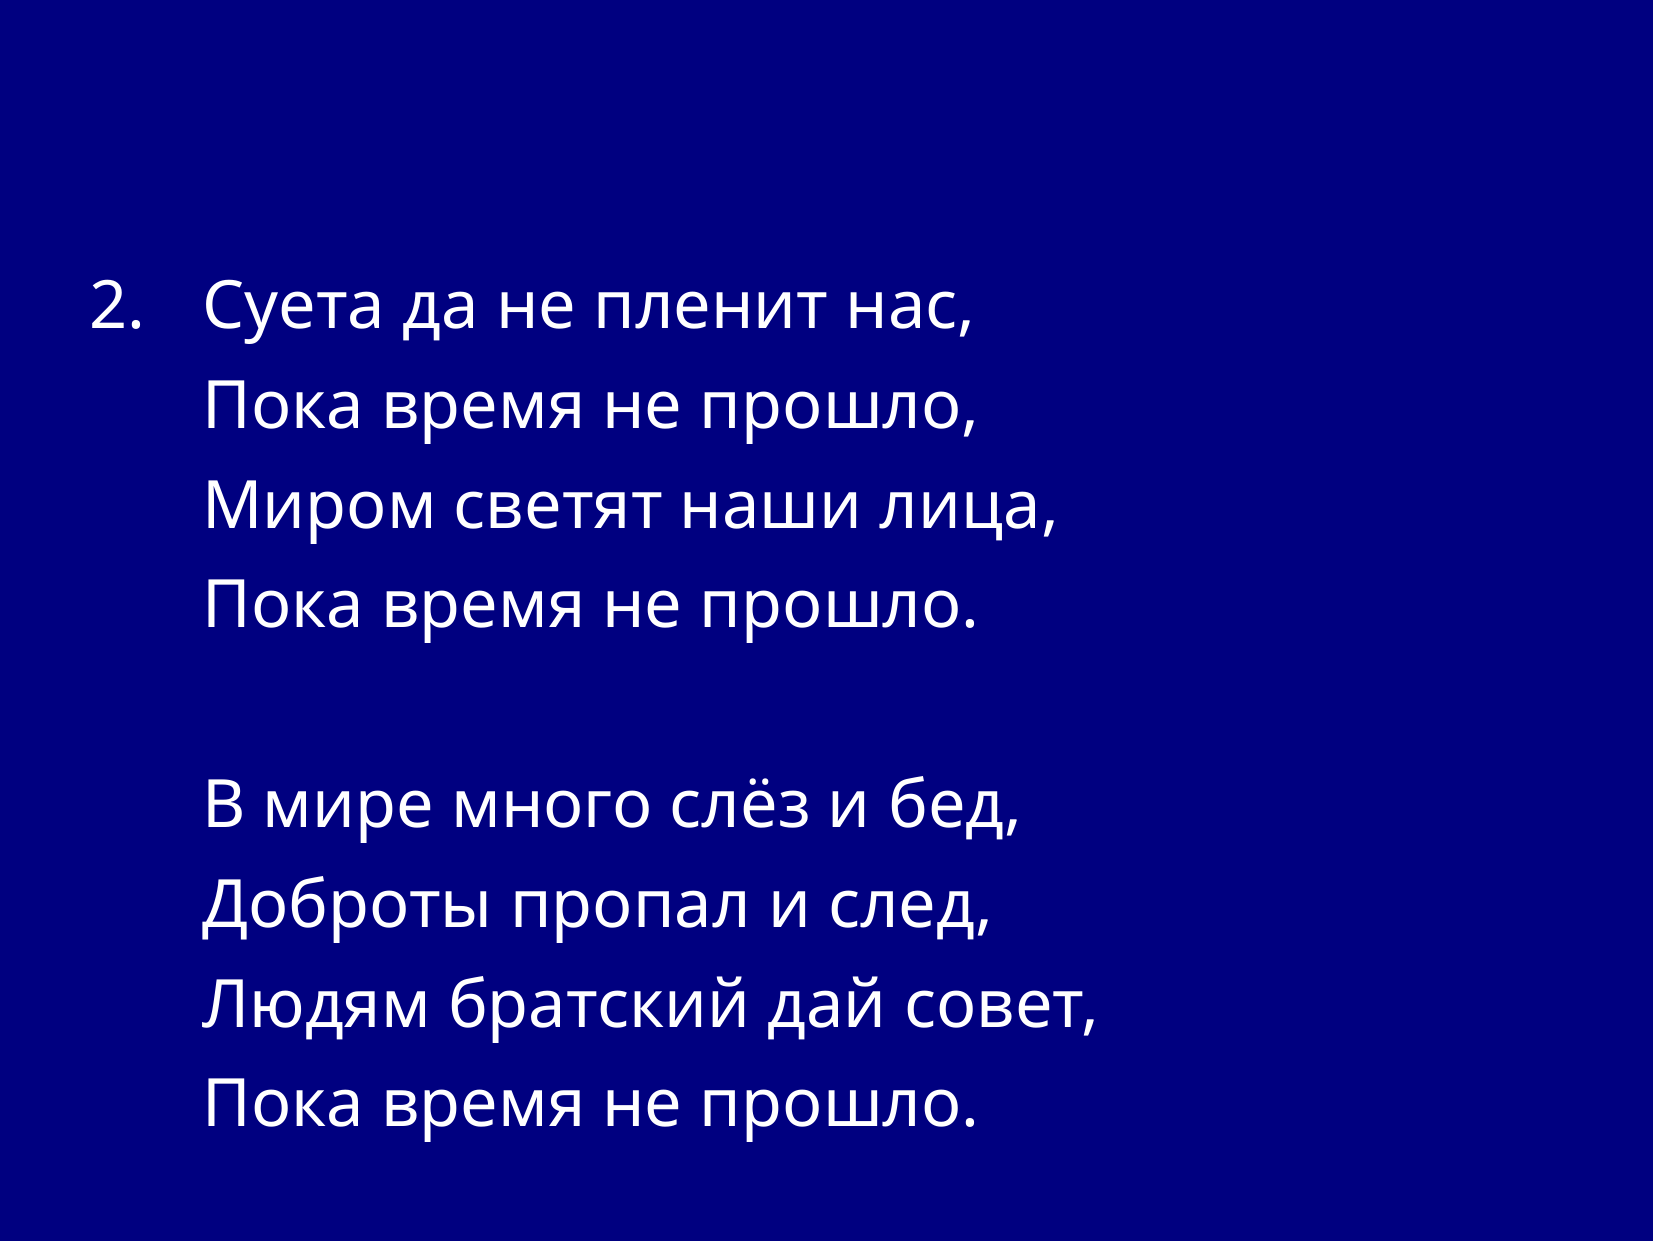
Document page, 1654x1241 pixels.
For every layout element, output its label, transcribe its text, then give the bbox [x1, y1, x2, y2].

text_box 2. Суета да не пленит нас, Пока время не прошло, Миром светят наши лица, Пока время не прошло. В мире много слёз и бед, Доброты пропал и след, Людям братский дай совет, Пока время не прошло. [75, 150, 1576, 1163]
